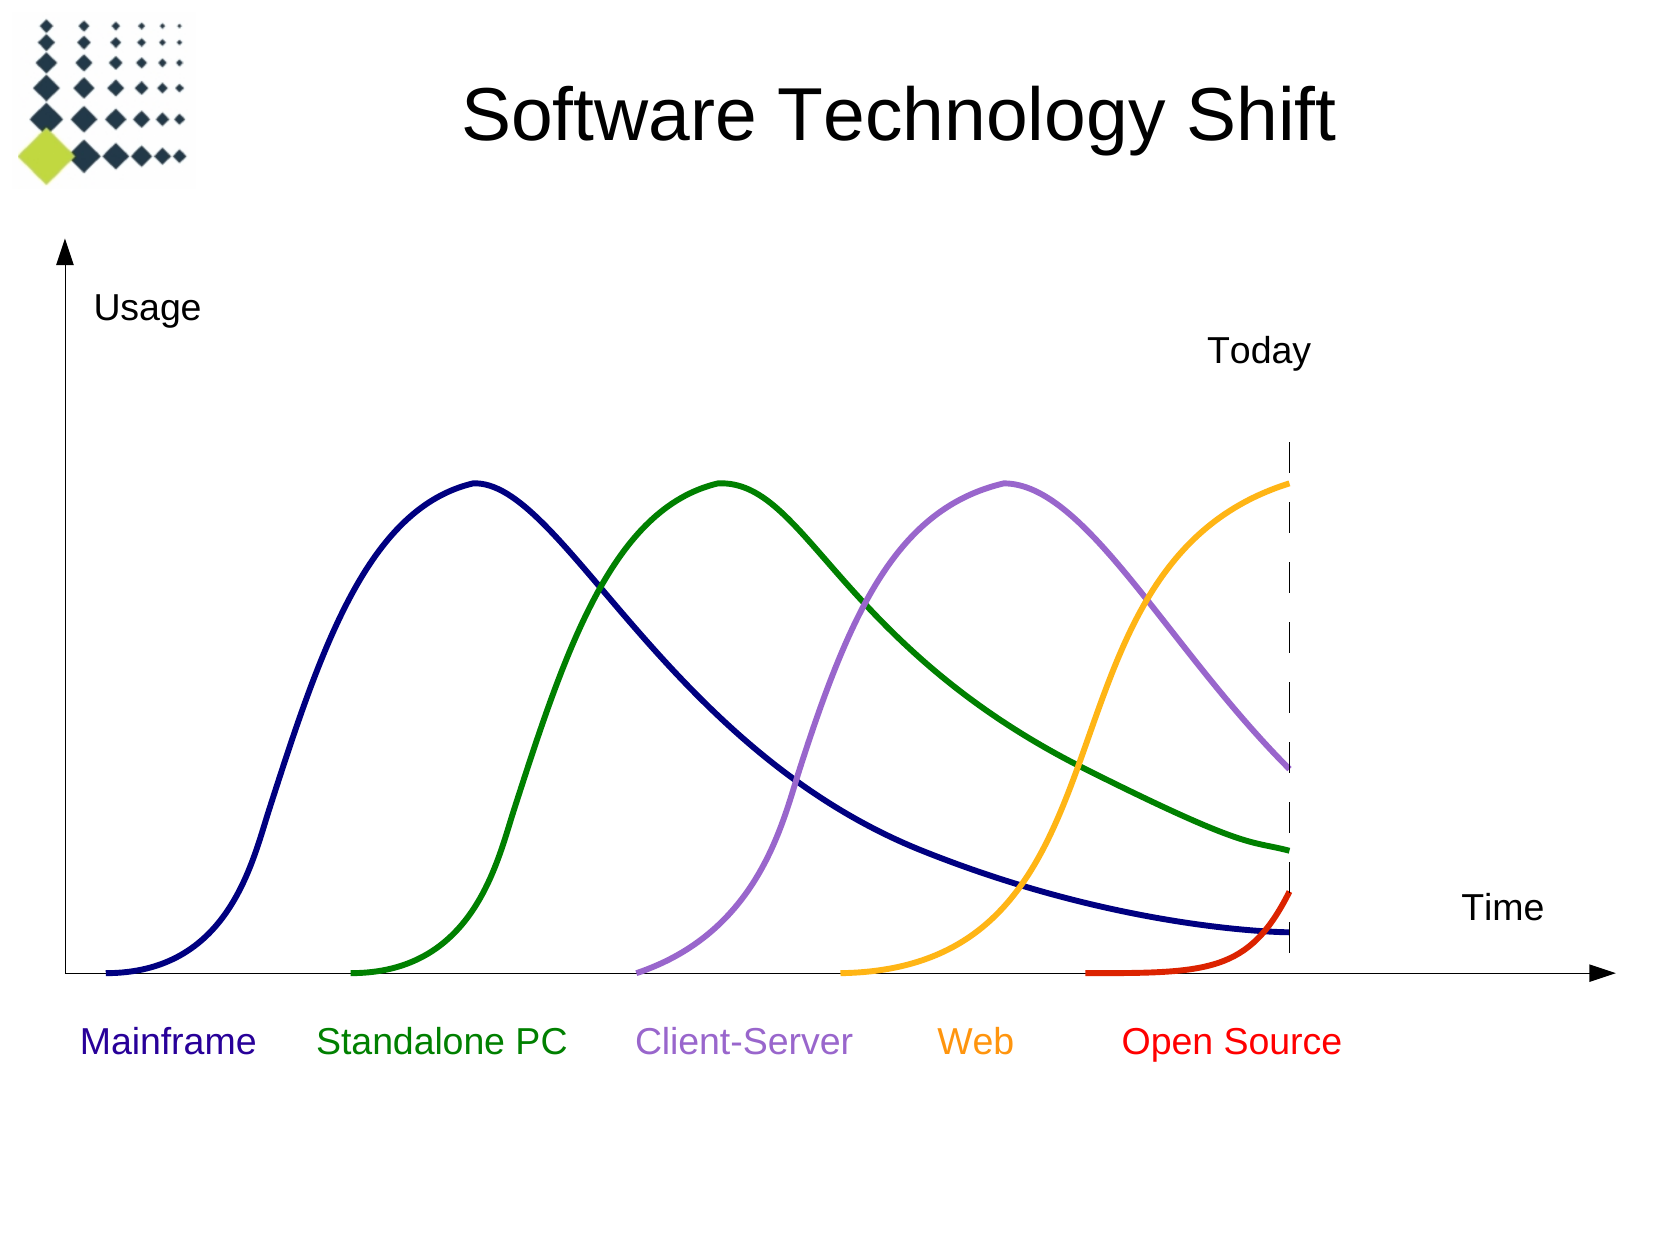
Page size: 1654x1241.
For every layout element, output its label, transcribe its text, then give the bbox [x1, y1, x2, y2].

text_box Standalone PC [301, 1013, 604, 1093]
text_box Client-Server [620, 1013, 922, 1093]
text_box Usage [78, 279, 270, 358]
text_box Open Source [1106, 1013, 1453, 1093]
text_box Web [922, 1013, 1069, 1093]
text_box Mainframe [64, 1013, 301, 1093]
text_box Today [1192, 323, 1372, 402]
picture [12, 12, 196, 189]
title Software Technology Shift [194, 49, 1625, 178]
text_box Time [1446, 879, 1601, 959]
